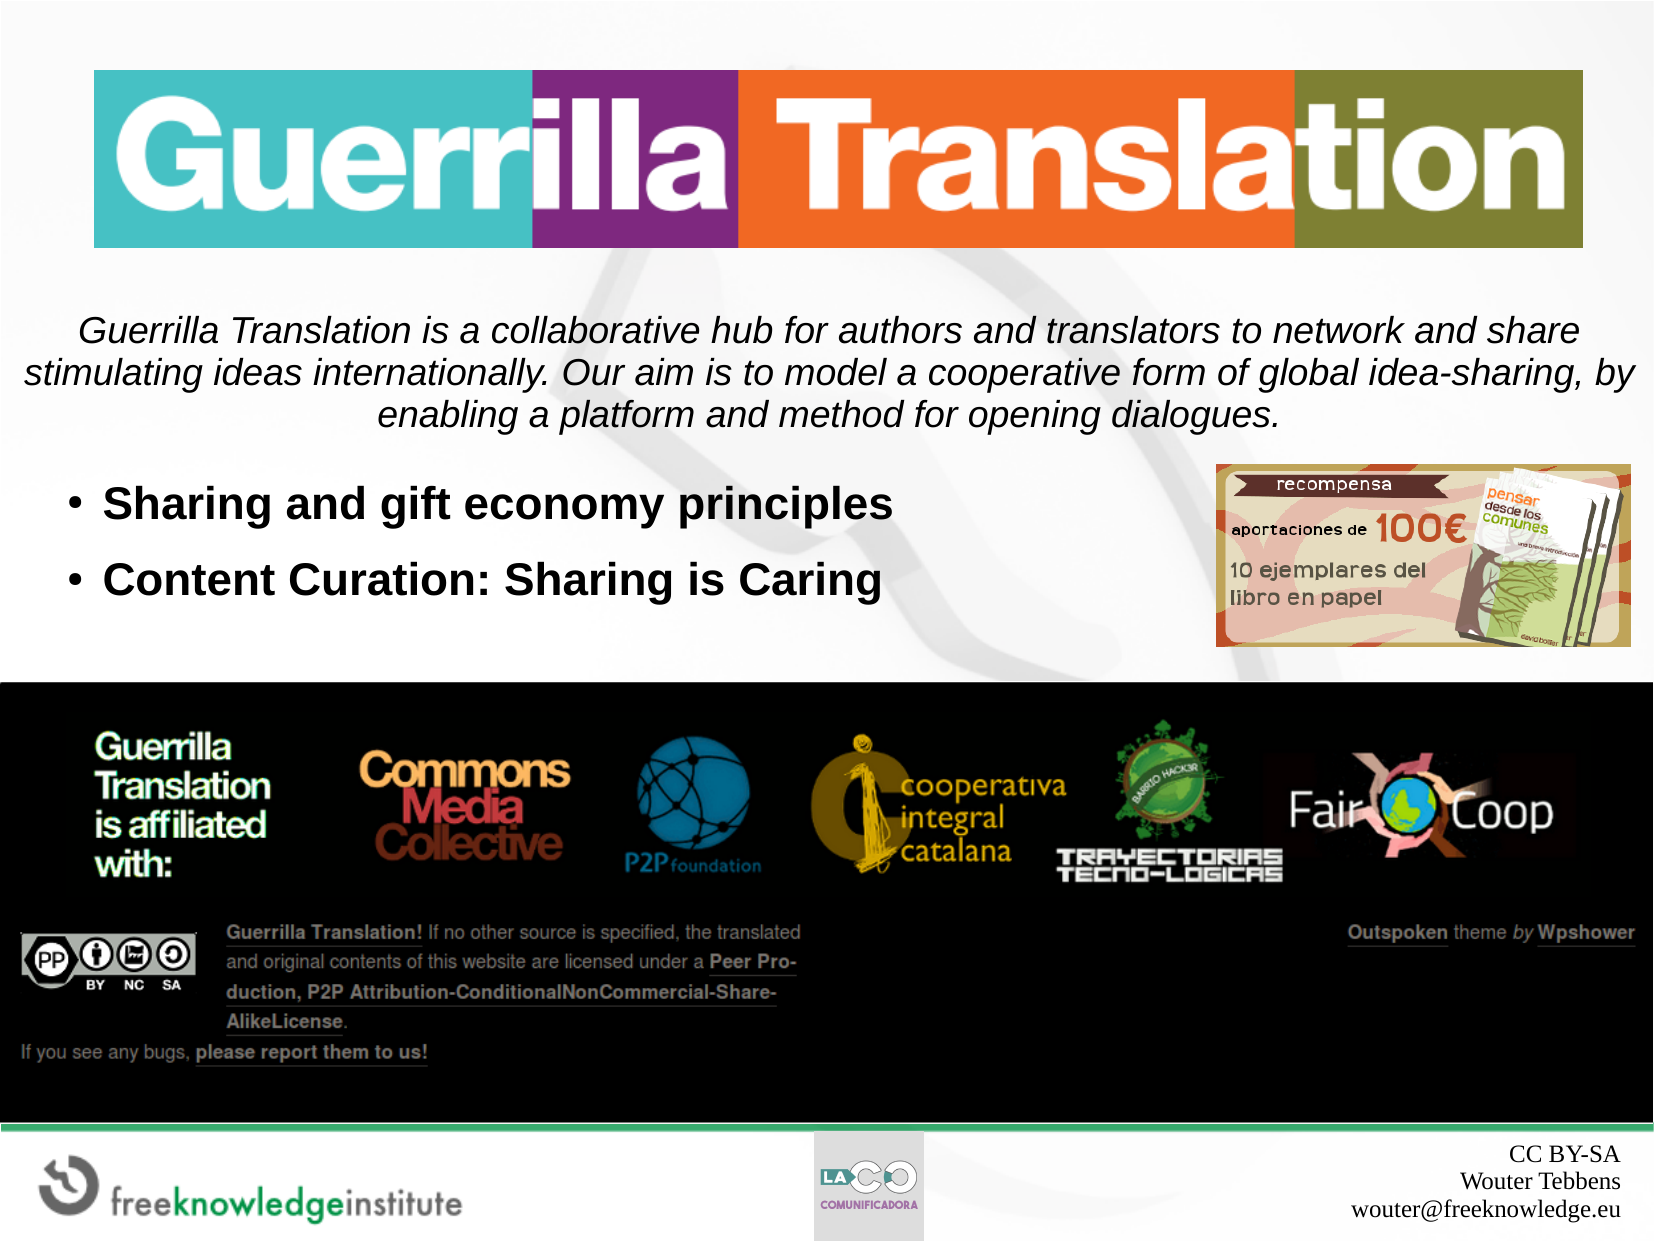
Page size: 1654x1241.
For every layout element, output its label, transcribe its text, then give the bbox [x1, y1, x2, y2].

title Guerrilla Translations [82, 49, 1571, 257]
picture [1, 1, 1654, 301]
text_box Sharing and gift economy principles Content Curation: Sharing is Caring [52, 470, 1052, 662]
text_box Guerrilla Translation is a collaborative hub for authors and translators to network and share stimulating ideas internationally. Our aim is to model a cooperative form of global idea-sharing, by enabling a platform and method for opening dialogues. [0, 301, 1654, 443]
picture [0, 443, 1654, 1241]
